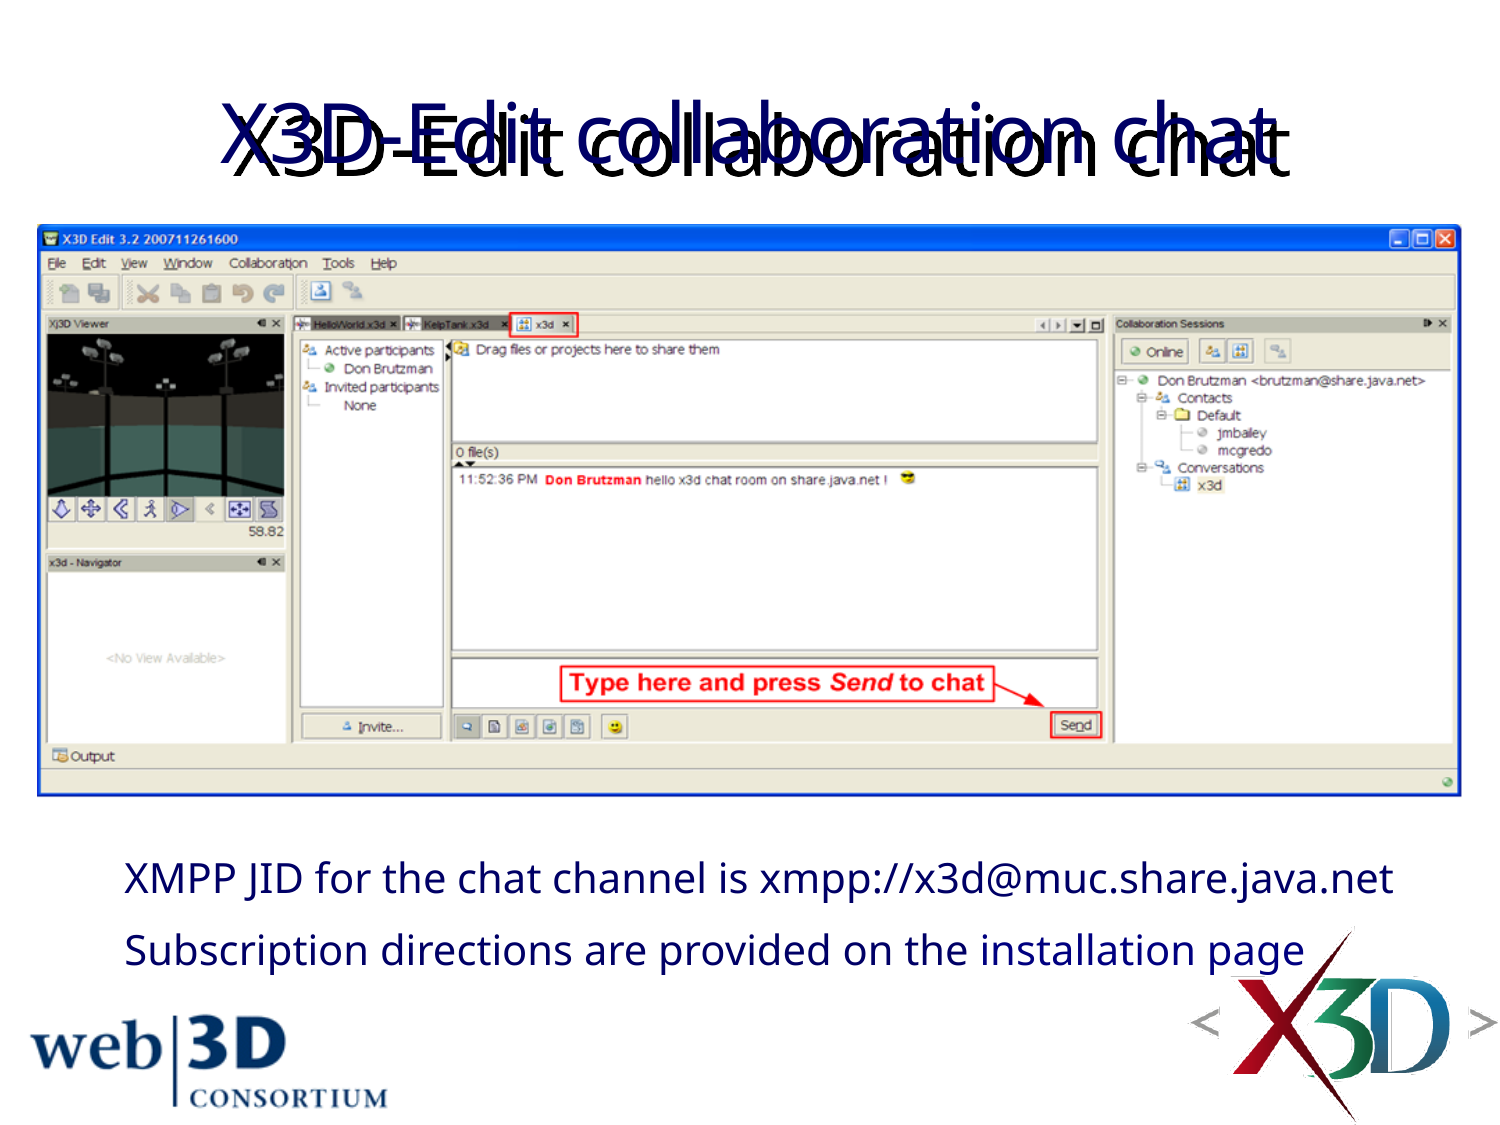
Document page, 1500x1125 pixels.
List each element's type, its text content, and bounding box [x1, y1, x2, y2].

picture [1187, 926, 1500, 1125]
list XMPP JID for the chat channel is xmpp://x3d@muc.share.java.net Subscription directions are provided on the installation page [124, 848, 1400, 964]
picture [12, 998, 413, 1118]
title X3D-Edit collaboration chat [112, 37, 1388, 224]
picture [37, 224, 1463, 798]
